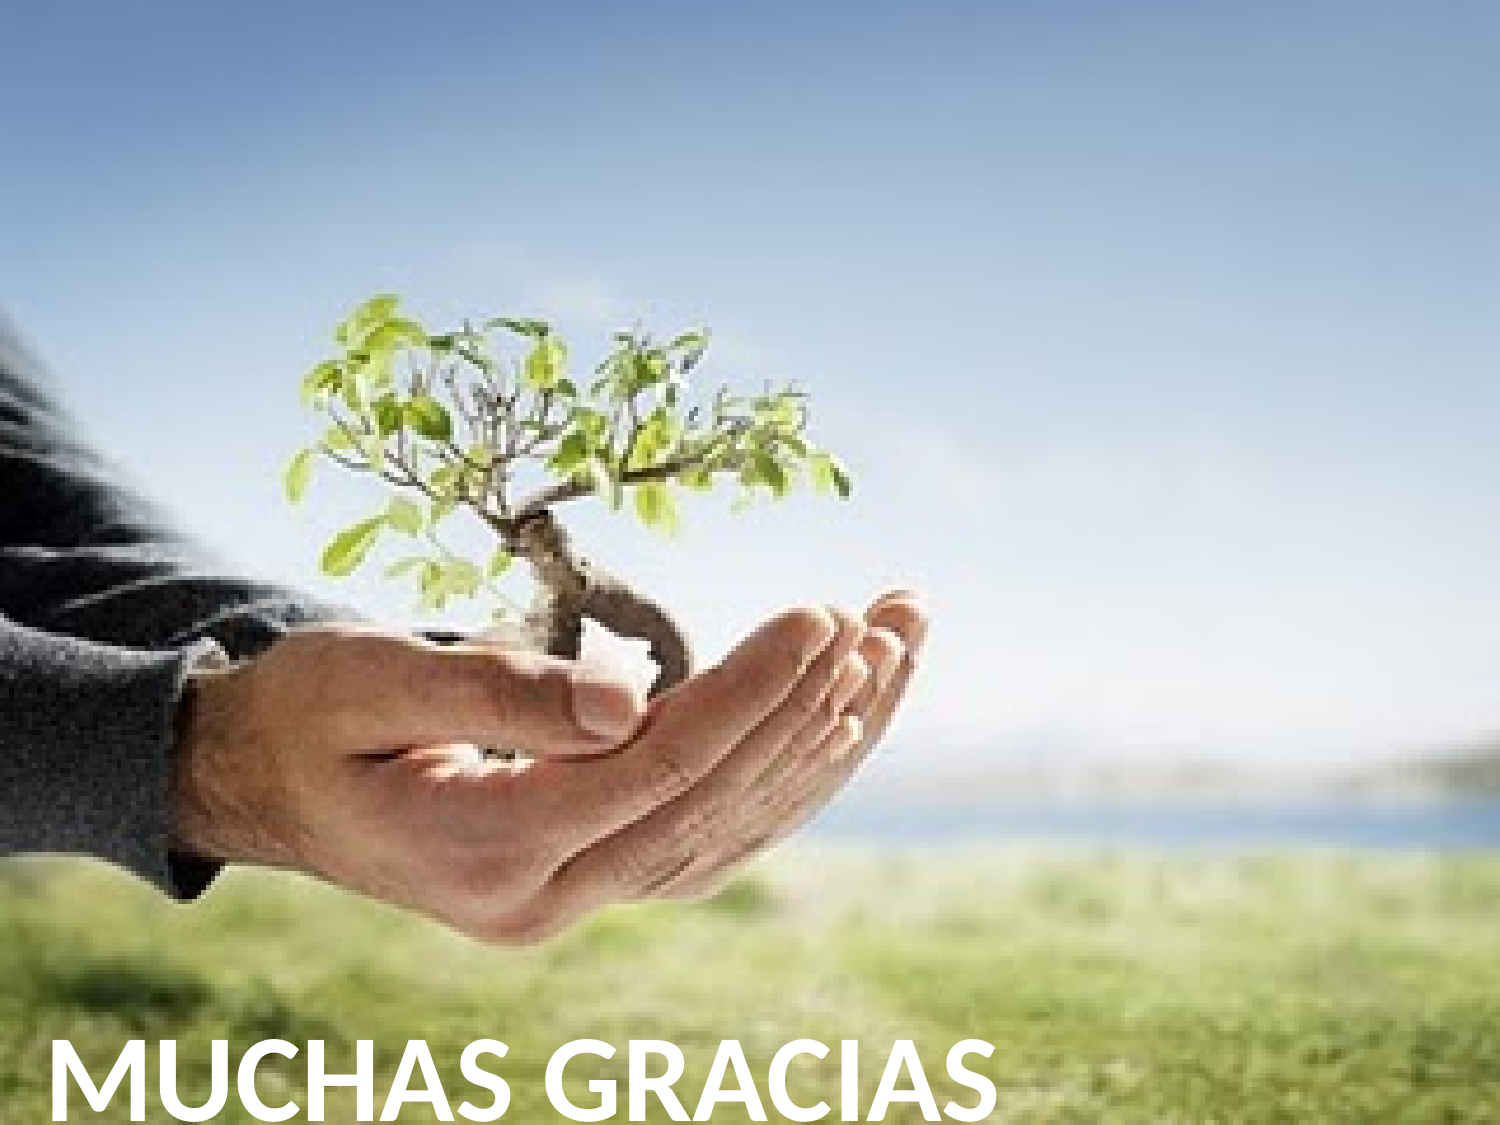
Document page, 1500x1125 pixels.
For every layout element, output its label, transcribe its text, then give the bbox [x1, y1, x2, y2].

text_box MUCHAS GRACIAS [29, 988, 1500, 1125]
picture [0, 0, 1500, 1125]
